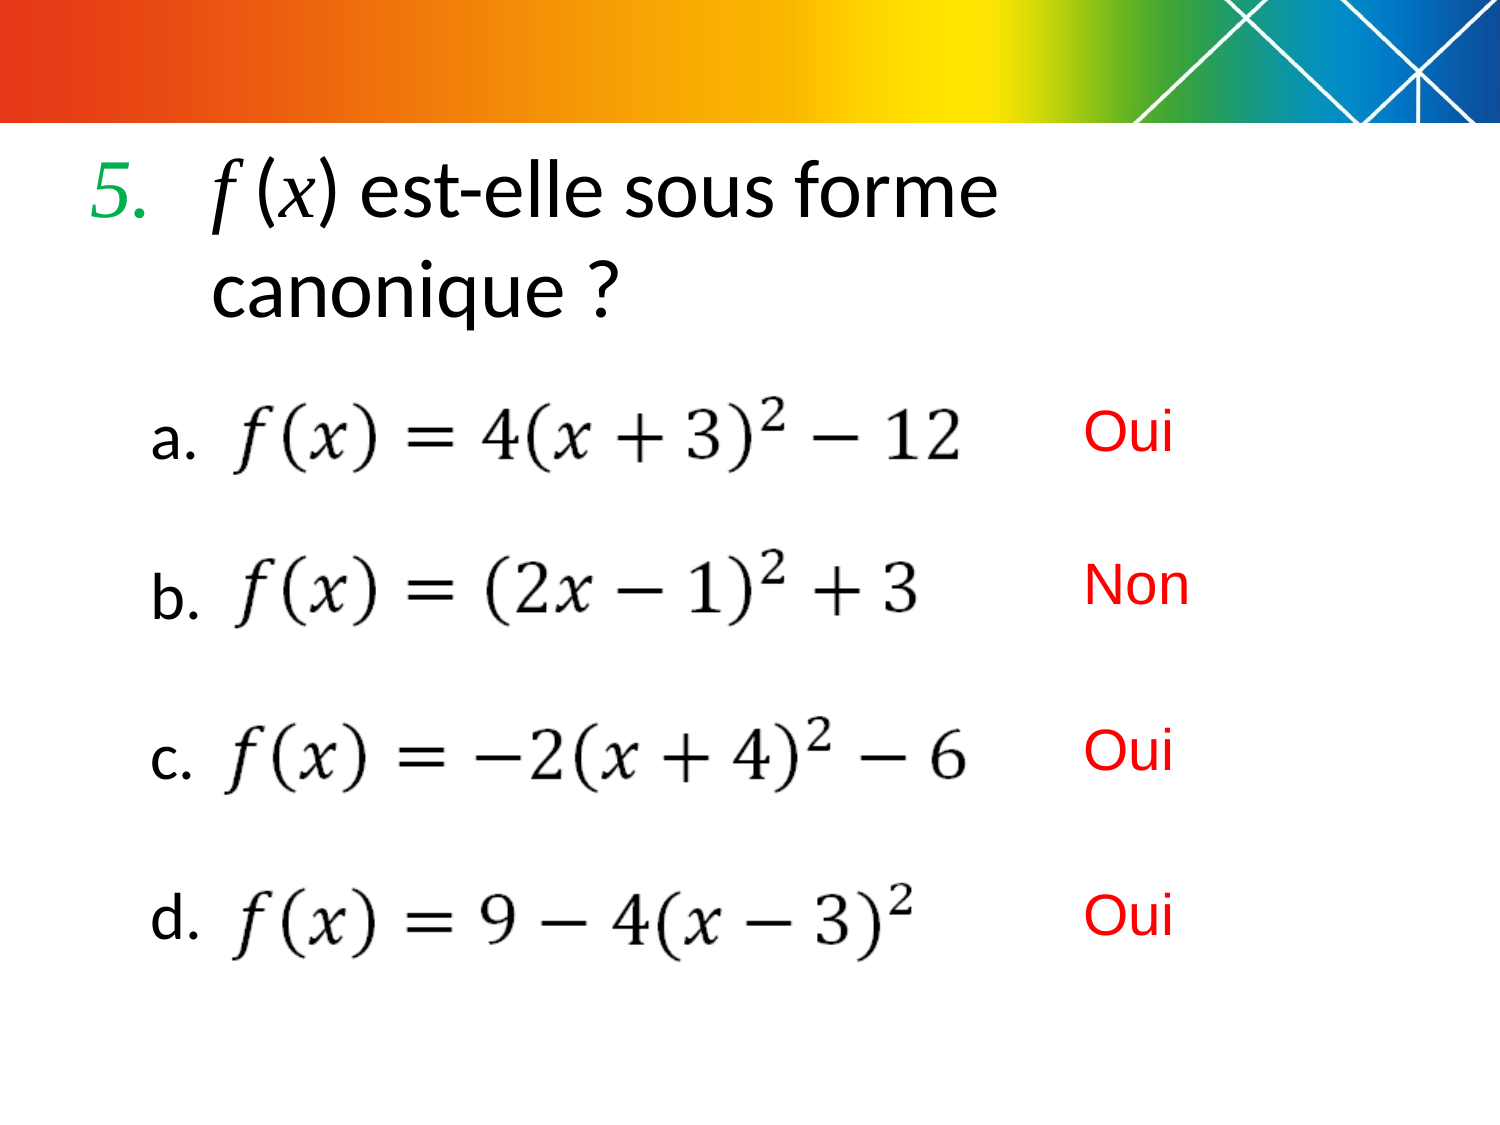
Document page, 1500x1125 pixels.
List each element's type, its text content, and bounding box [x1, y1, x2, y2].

picture [218, 538, 947, 638]
text_box Non [1069, 538, 1317, 625]
picture [0, 0, 1359, 123]
text_box a. b. c. d. [135, 385, 691, 1041]
picture [206, 704, 1001, 806]
title f (x) est-elle sous forme canonique ? [75, 126, 1426, 342]
text_box Oui [1069, 704, 1317, 790]
text_box Oui [1069, 869, 1317, 955]
picture [206, 869, 935, 975]
picture [1340, 0, 1500, 123]
text_box Oui [1069, 385, 1317, 471]
picture [218, 373, 994, 497]
